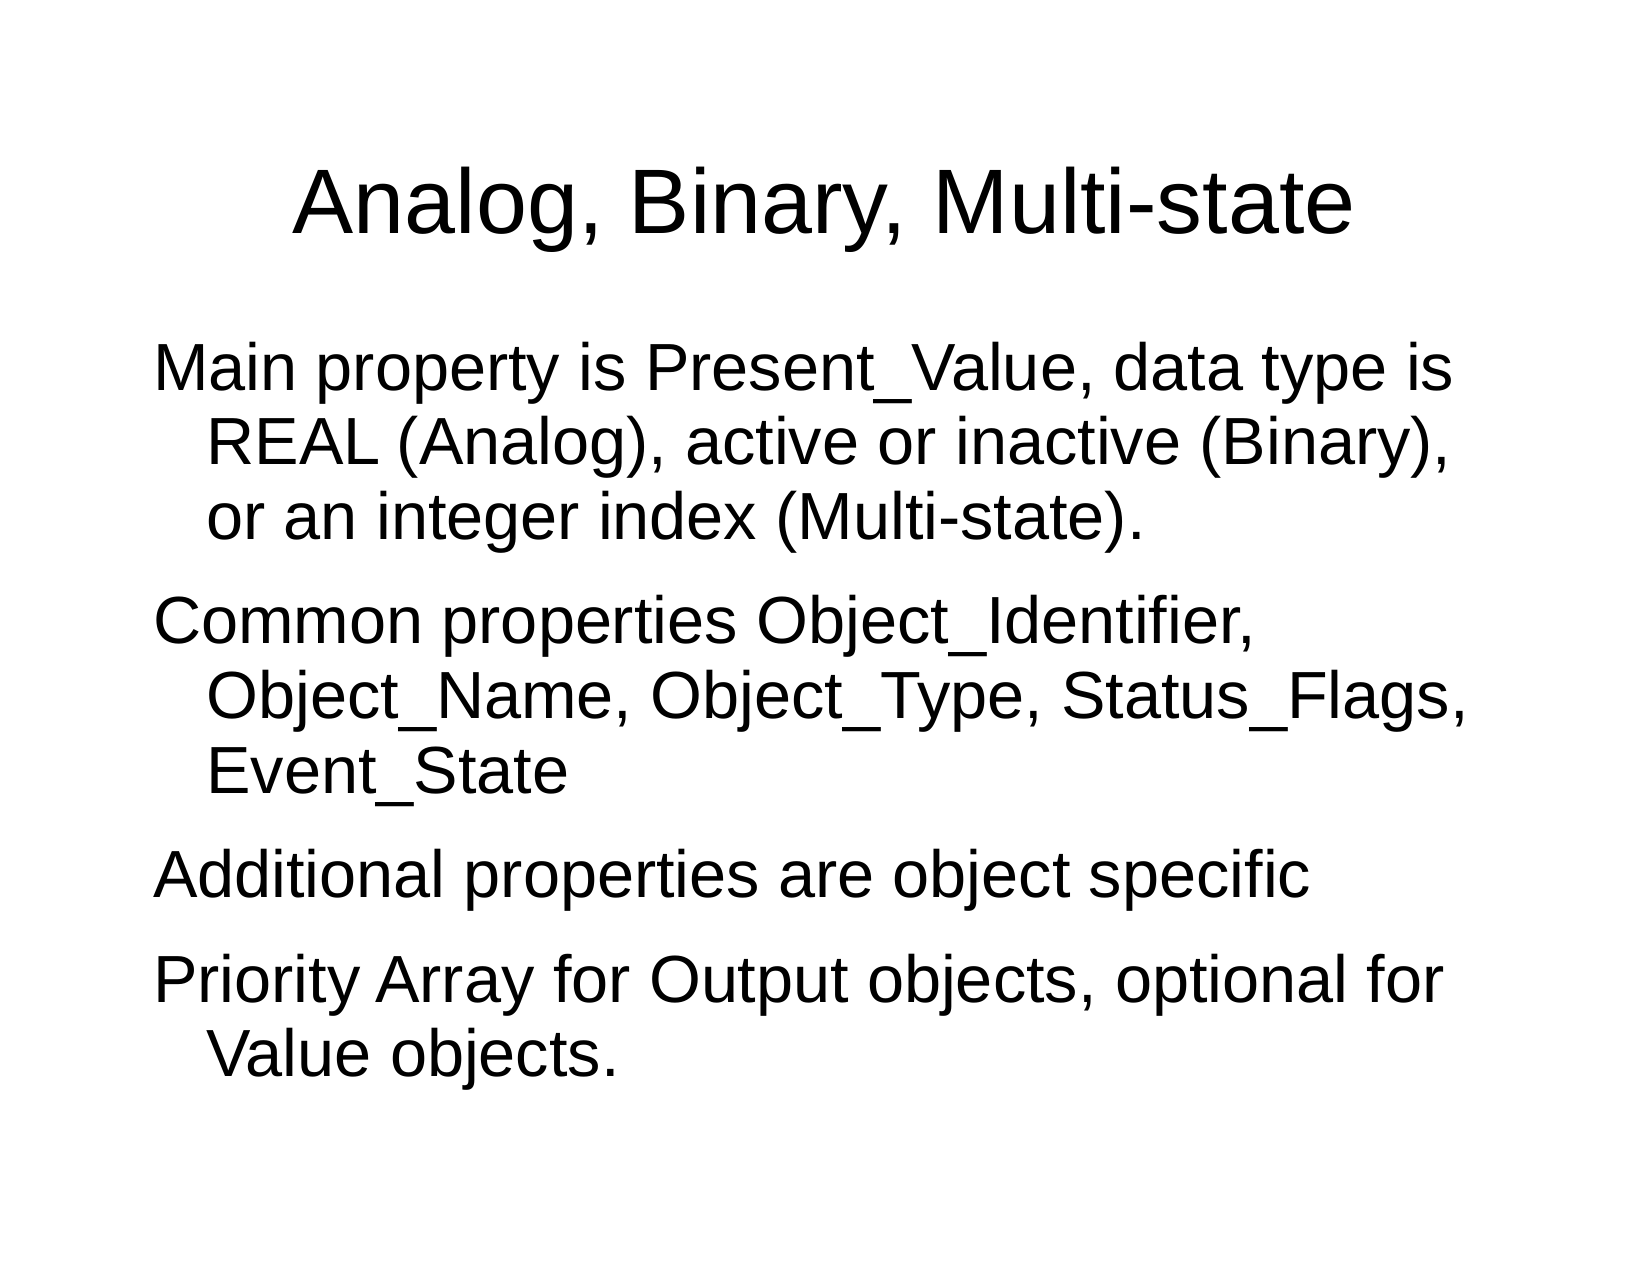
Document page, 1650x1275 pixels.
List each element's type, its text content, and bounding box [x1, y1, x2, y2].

title Analog, Binary, Multi-state [135, 112, 1515, 291]
list Main property is Present_Value, data type is REAL (Analog), active or inactive (Binary), or an integer index (Multi-state). Common properties Object_Identifier, Object_Name, Object_Type, Status_Flags, Event_State Additional properties are object specific Priority Array for Output objects, optional for Value objects. [135, 329, 1515, 1092]
